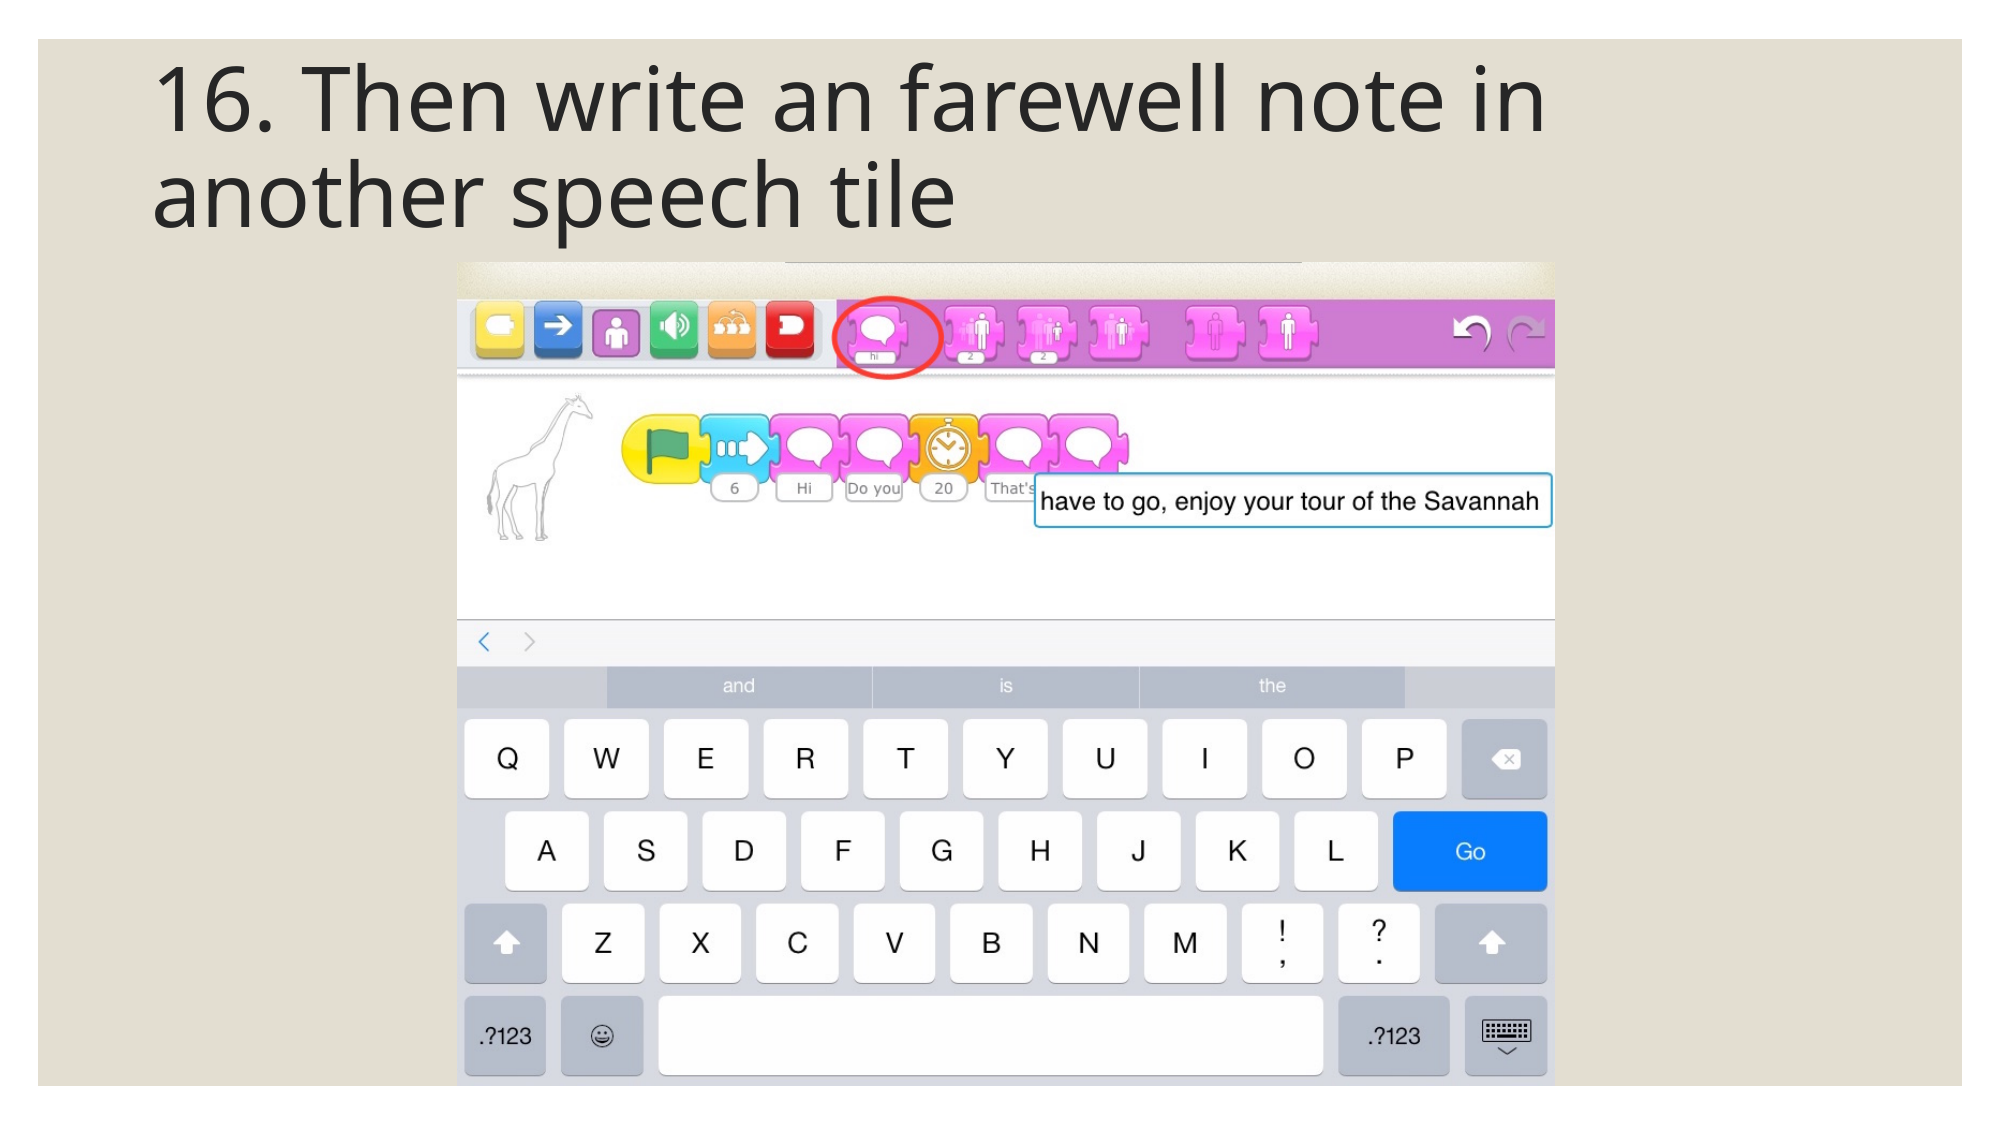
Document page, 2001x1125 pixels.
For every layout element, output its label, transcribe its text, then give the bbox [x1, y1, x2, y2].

picture [457, 262, 1555, 1086]
title 16. Then write an farewell note in another speech tile [136, 37, 1876, 263]
